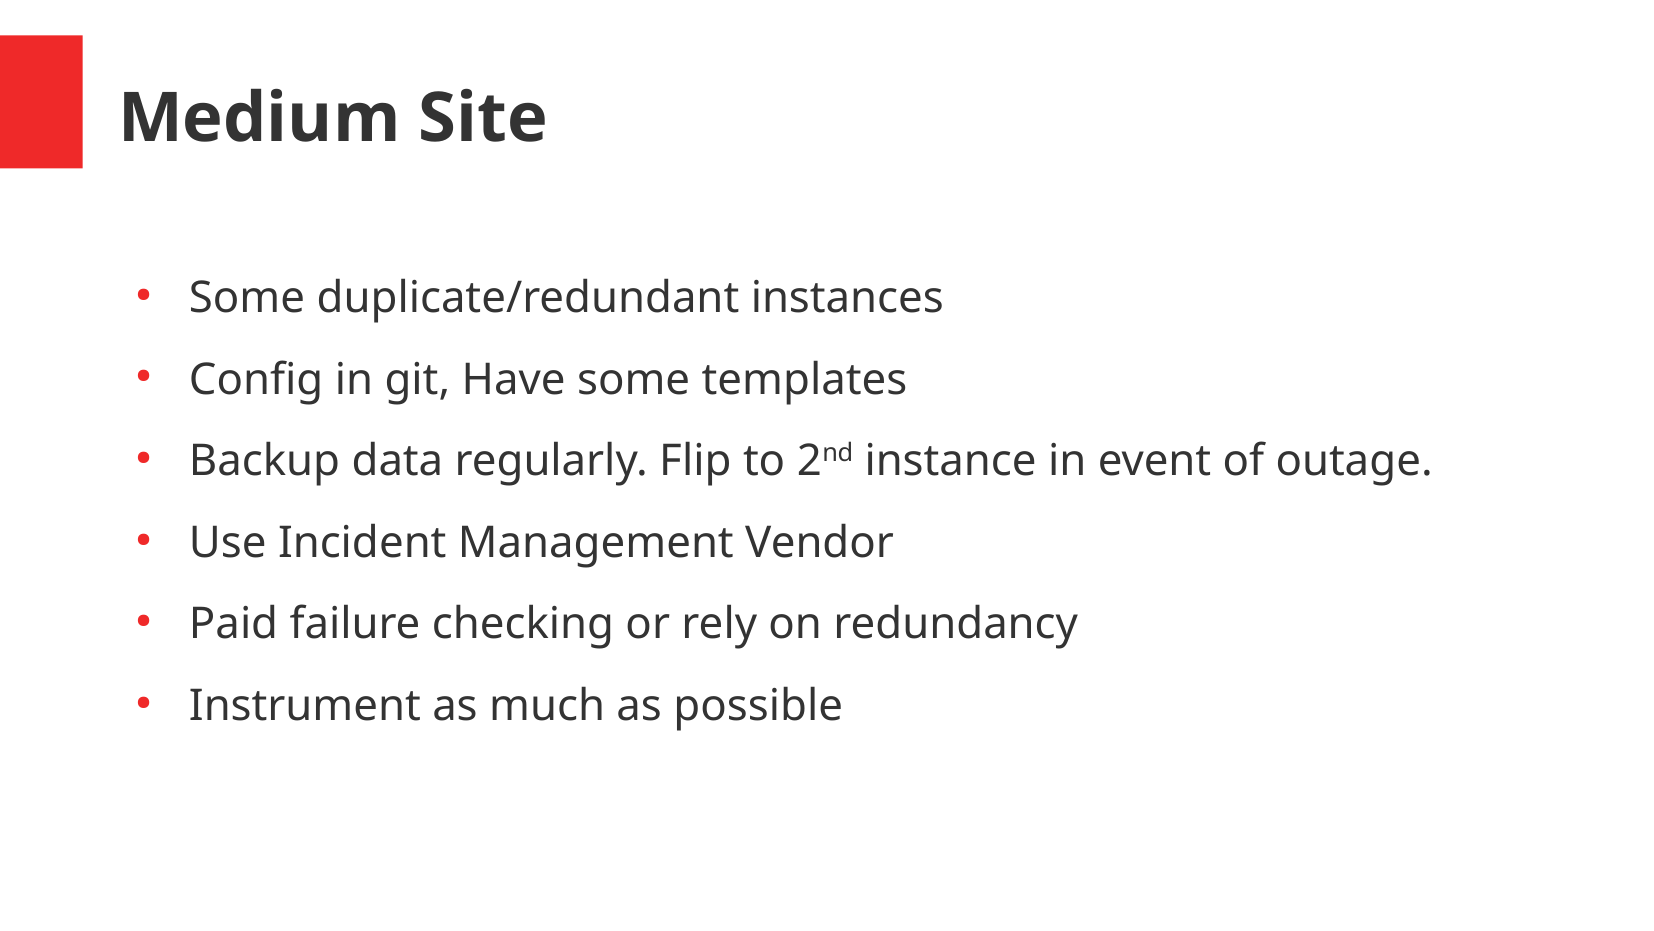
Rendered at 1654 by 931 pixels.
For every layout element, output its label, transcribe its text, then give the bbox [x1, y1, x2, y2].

title Medium Site [118, 37, 1571, 193]
list Some duplicate/redundant instances Config in git, Have some templates Backup data regularly. Flip to 2nd instance in event of outage. Use Incident Management Vendor Paid failure checking or rely on redundancy Instrument as much as possible [118, 265, 1536, 806]
